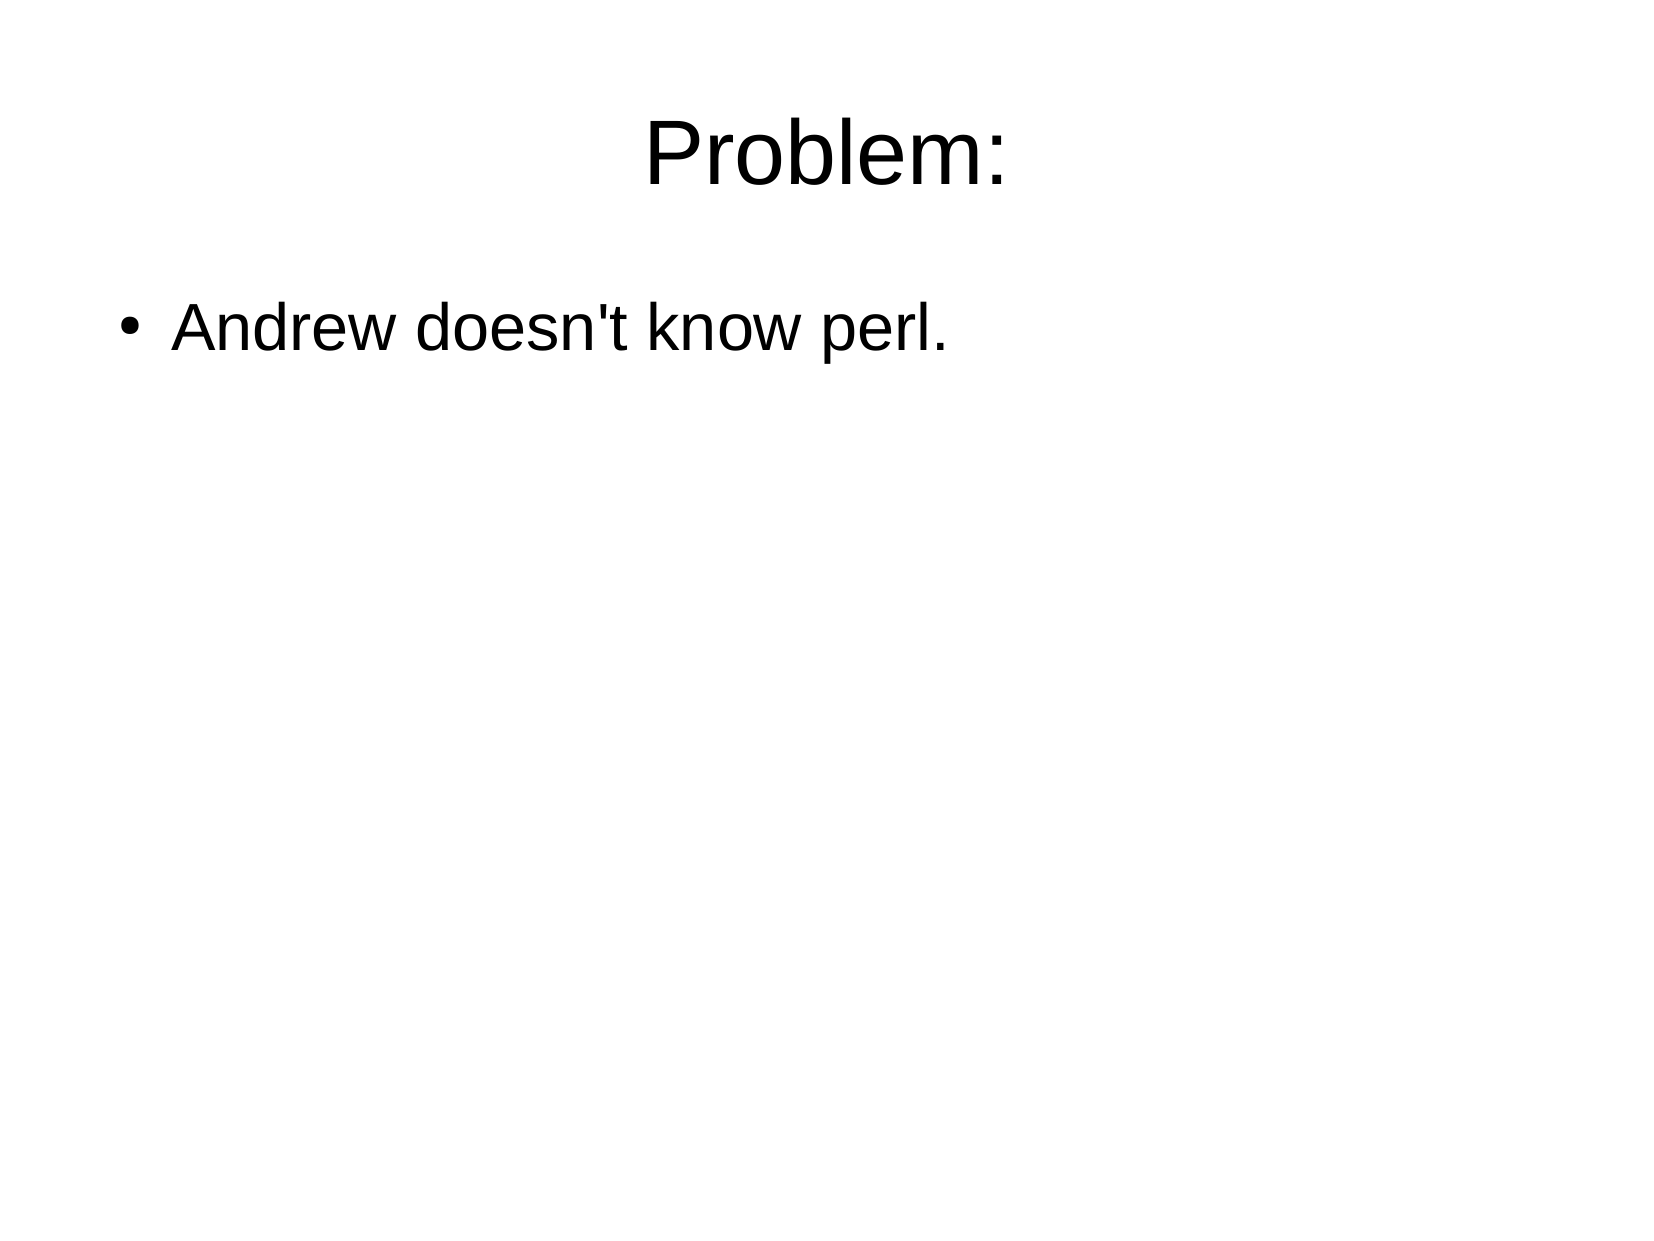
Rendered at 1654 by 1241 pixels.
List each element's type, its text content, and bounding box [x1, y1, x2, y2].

title Problem: [82, 49, 1571, 257]
list Andrew doesn't know perl. [82, 290, 1571, 1109]
